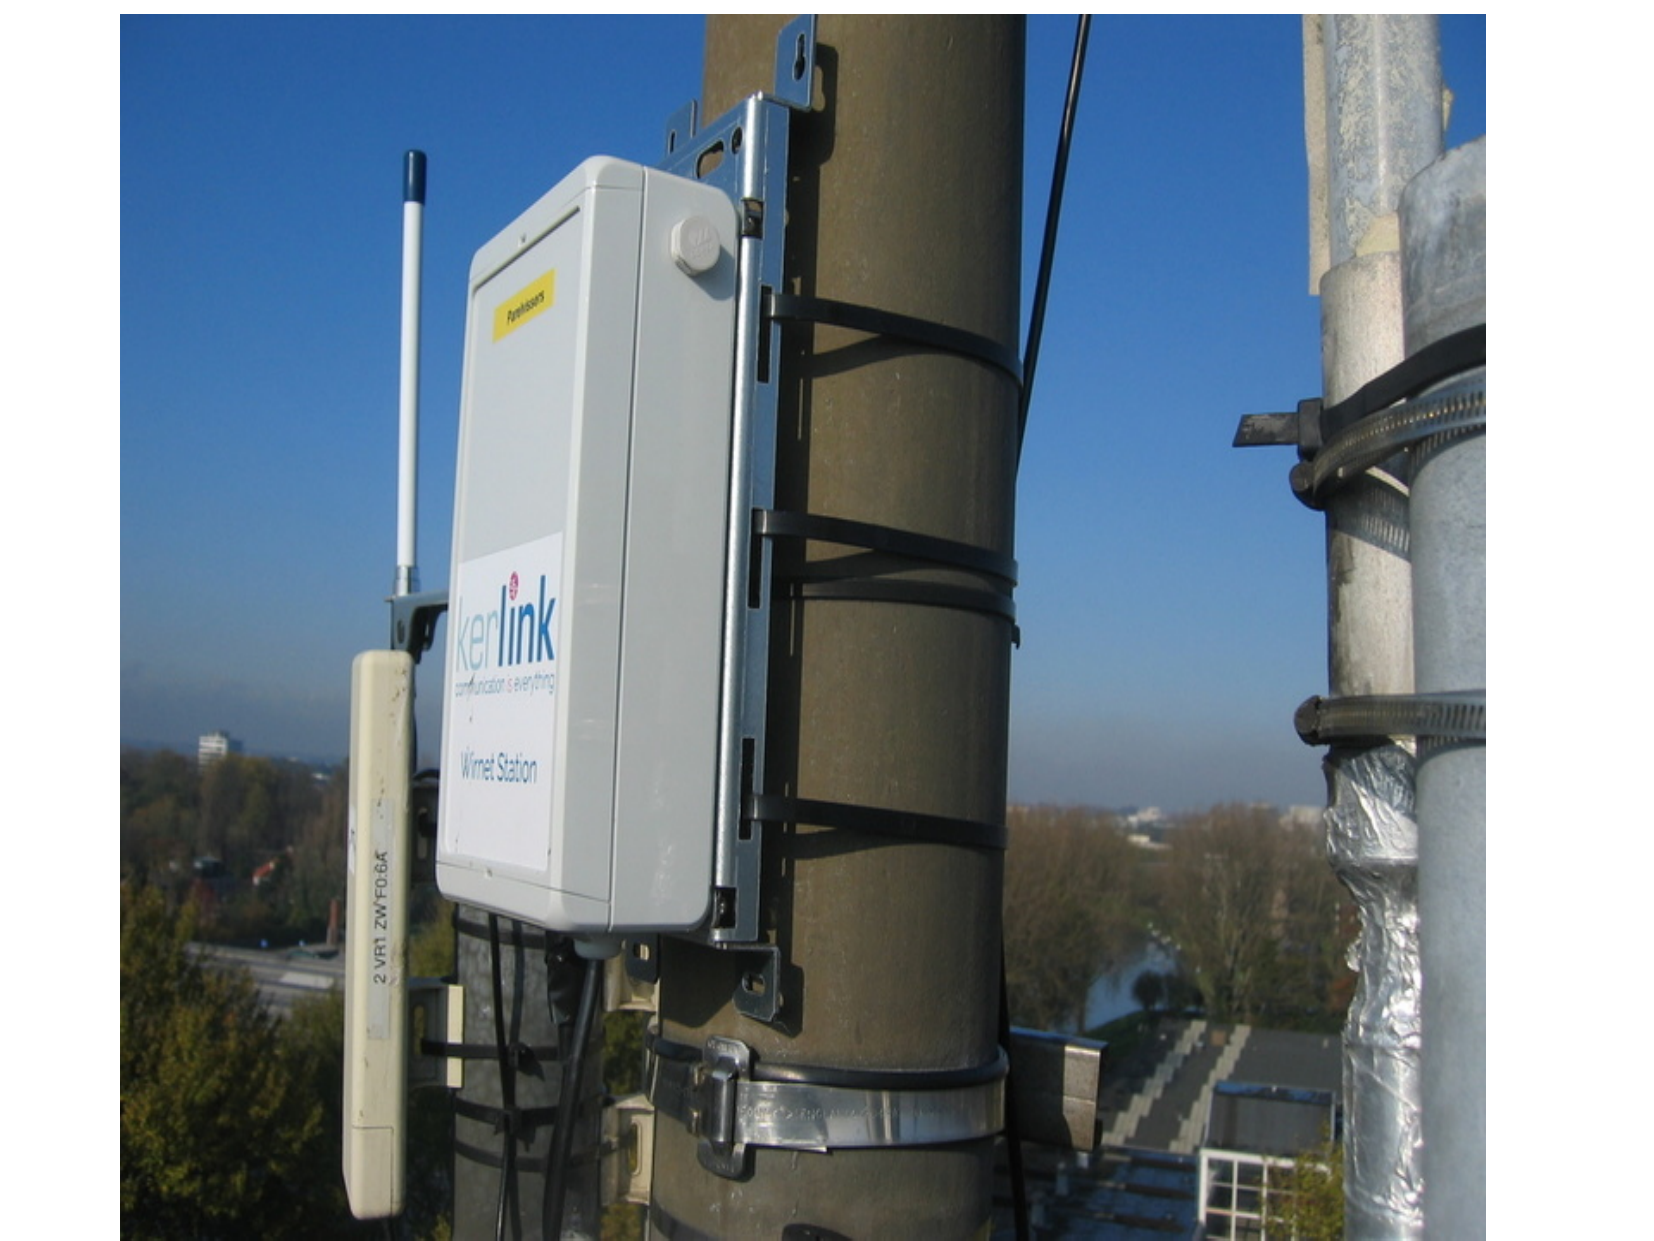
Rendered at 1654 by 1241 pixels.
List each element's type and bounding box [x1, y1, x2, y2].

picture [120, 14, 1486, 1241]
